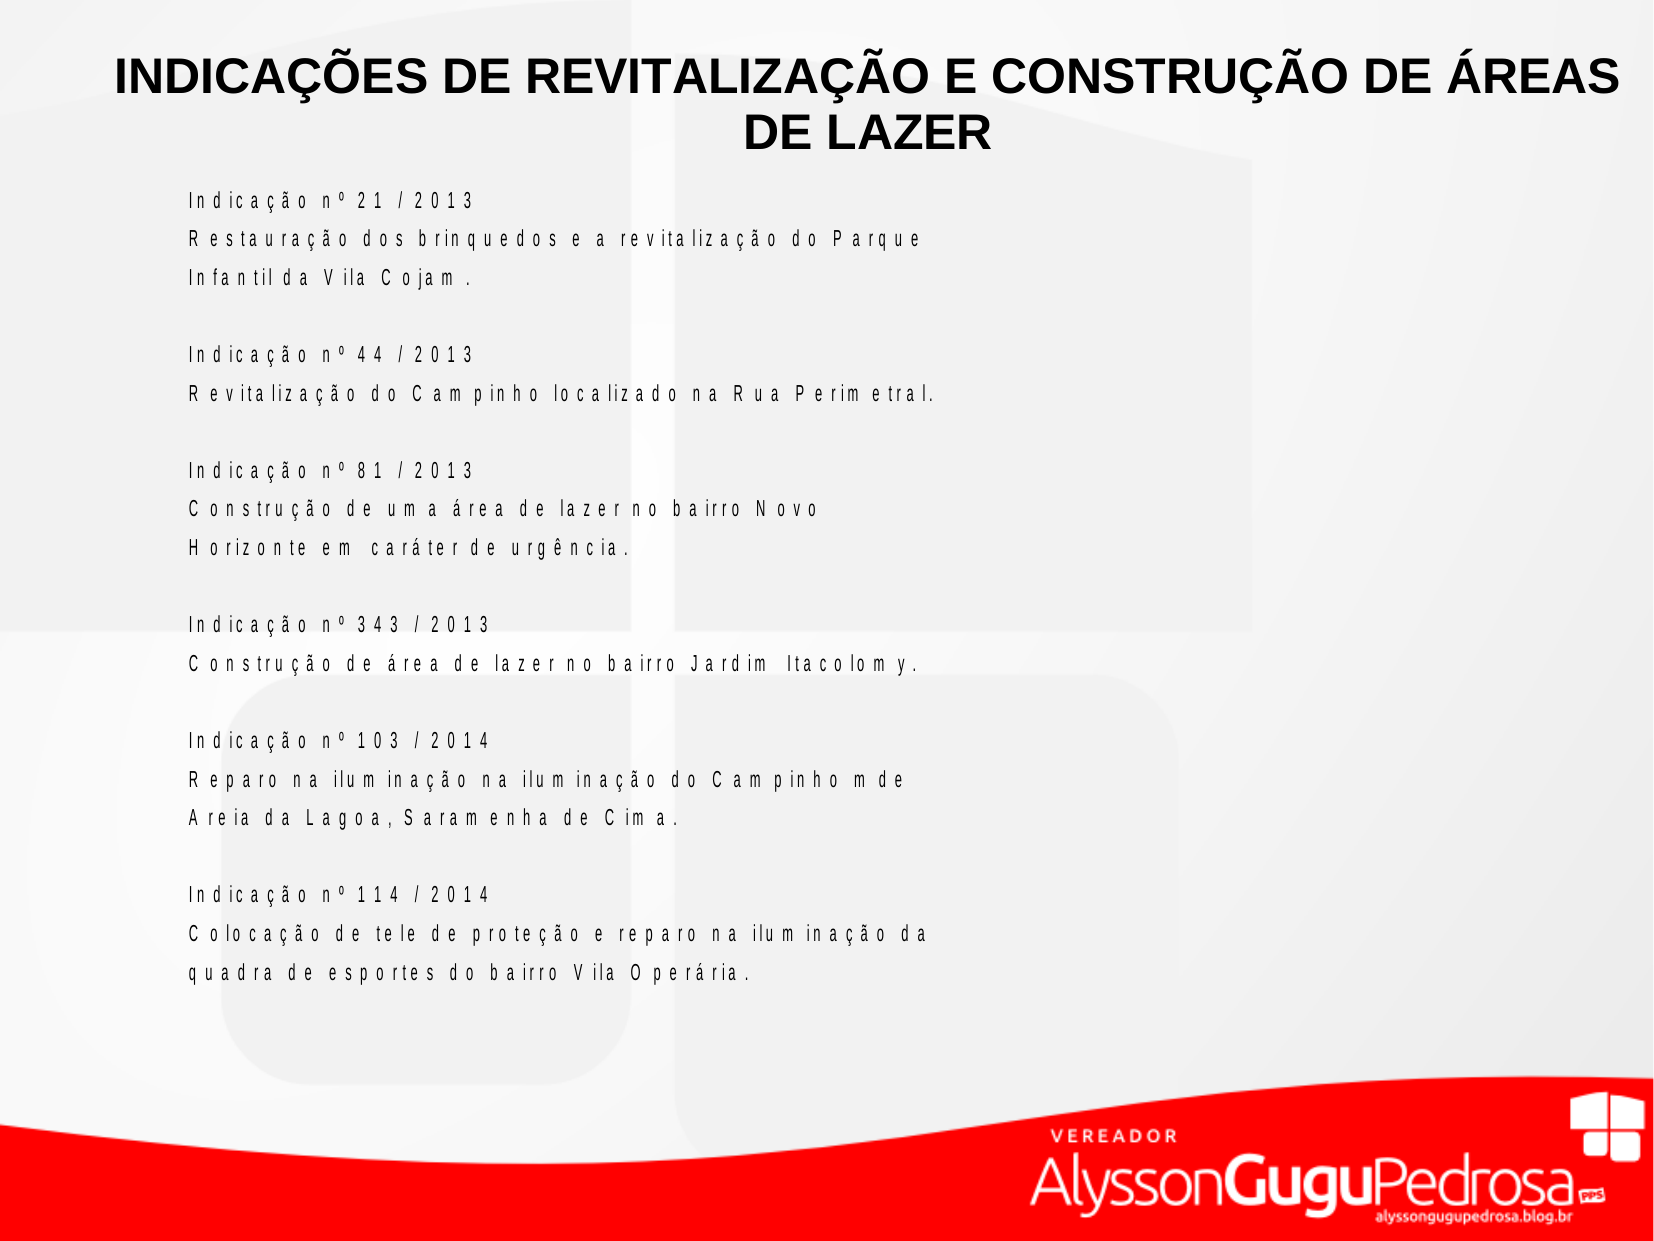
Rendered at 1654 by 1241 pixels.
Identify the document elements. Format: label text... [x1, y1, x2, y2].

picture [0, 0, 1654, 1241]
text_box INDICAÇÕES DE REVITALIZAÇÃO E CONSTRUÇÃO DE ÁREAS DE LAZER [94, 41, 1642, 224]
